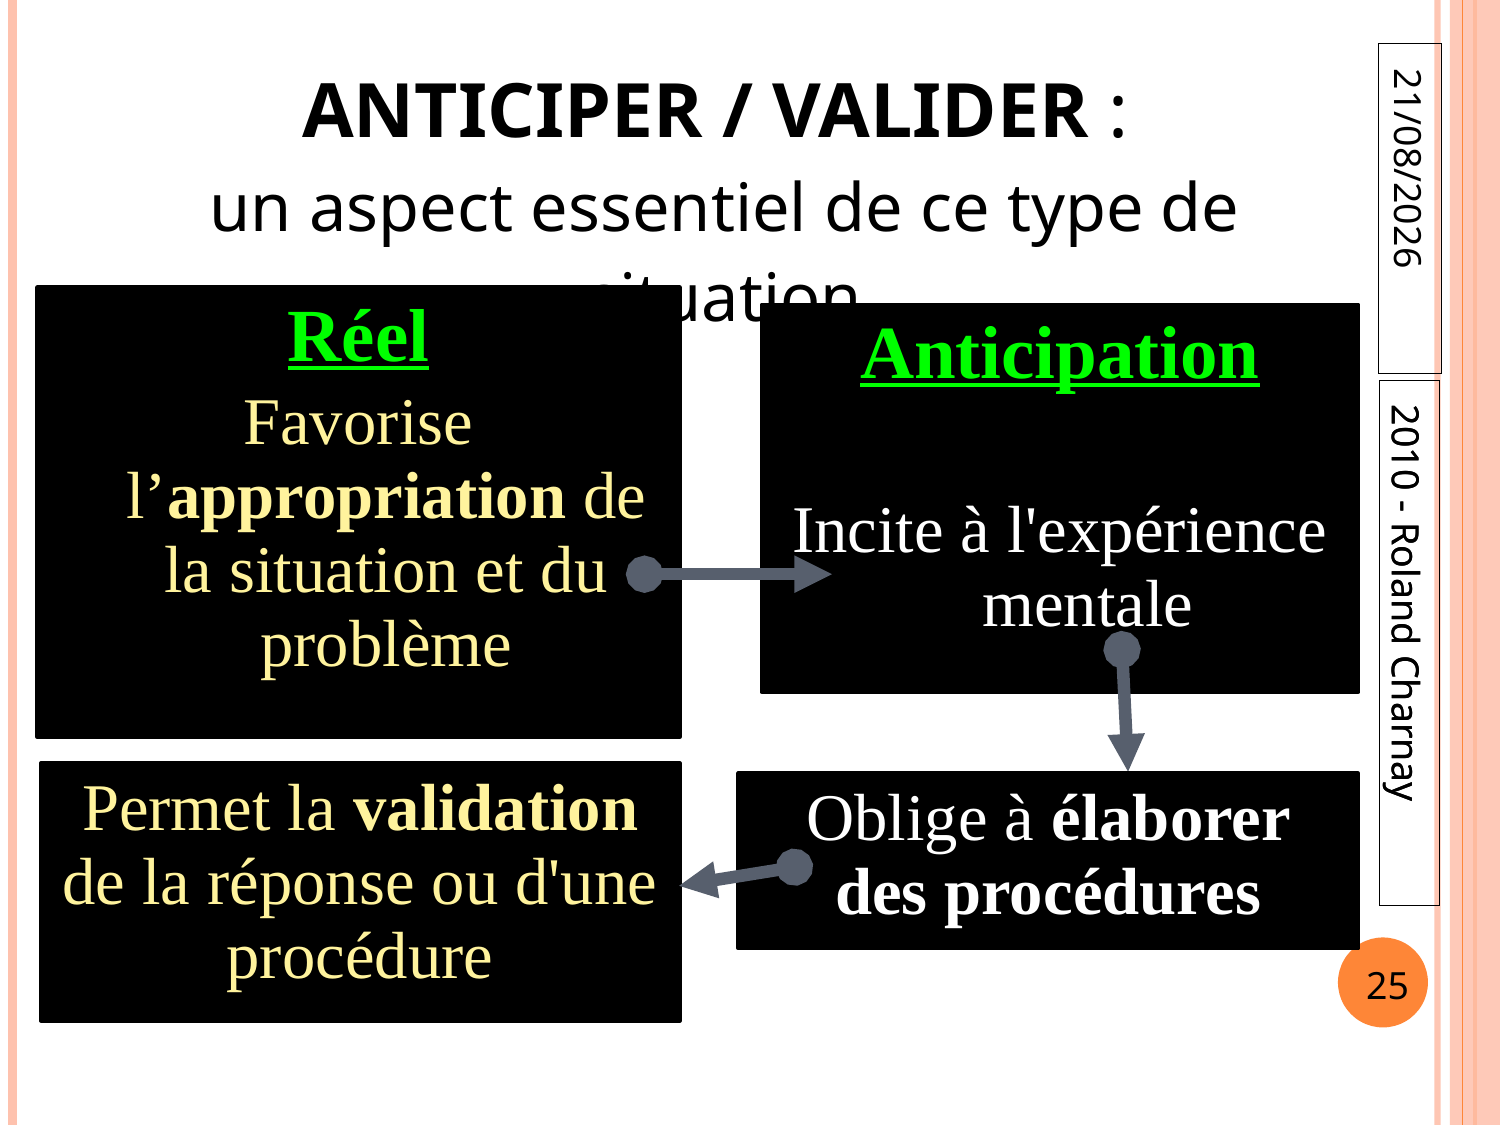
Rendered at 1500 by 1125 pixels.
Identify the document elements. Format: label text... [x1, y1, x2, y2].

text_box <numéro> [1351, 952, 1452, 1038]
text_box Réel Favorise l’appropriation de la situation et du problème [37, 287, 680, 738]
text_box ANTICIPER / VALIDER : un aspect essentiel de ce type de situation [62, 50, 1388, 238]
text_box Oblige à élaborer des procédures [738, 773, 1359, 949]
text_box Permet la validation de la réponse ou d'une procédure [41, 763, 680, 1021]
text_box Anticipation Incite à l'expérience mentale [761, 304, 1359, 693]
footer 2010 - Roland Charnay [1379, 380, 1440, 906]
